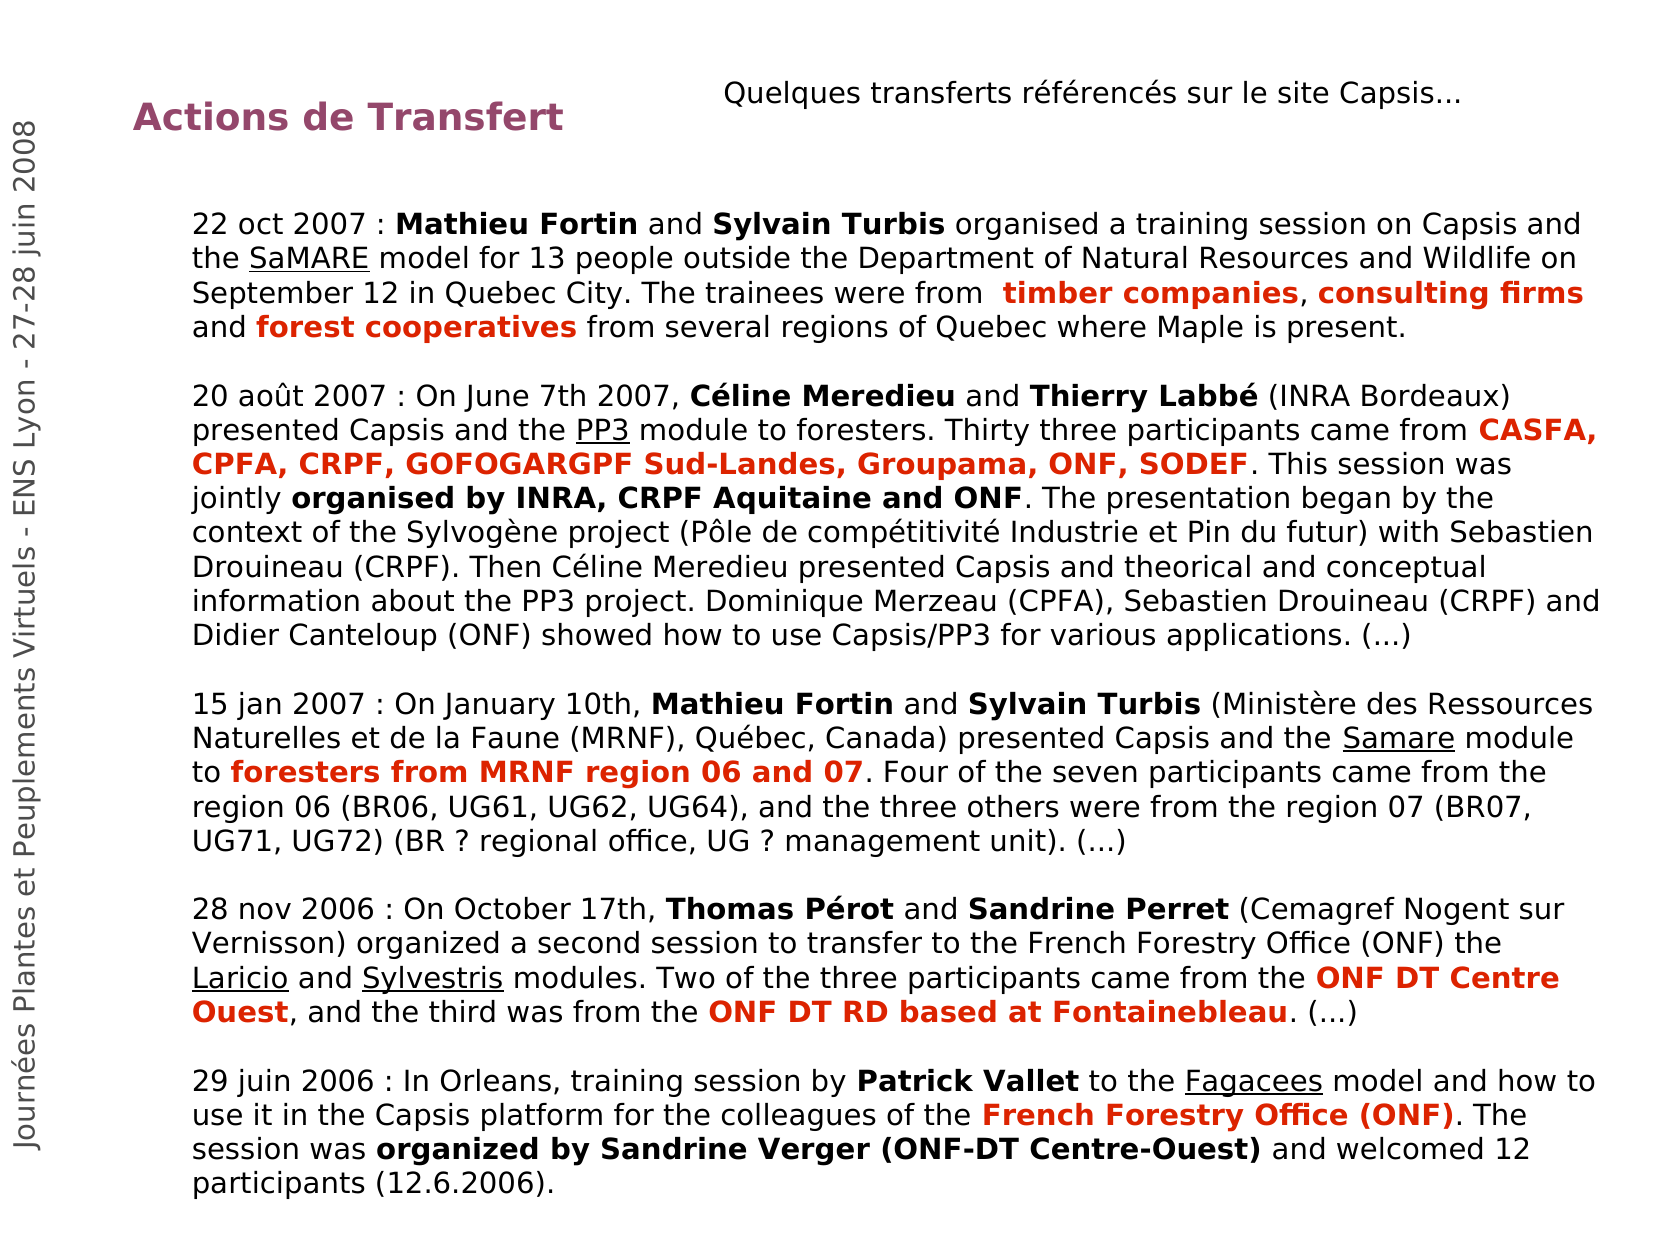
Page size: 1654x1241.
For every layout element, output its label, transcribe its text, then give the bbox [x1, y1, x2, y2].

text_box Quelques transferts référencés sur le site Capsis... [708, 69, 1565, 119]
text_box Actions de Transfert [118, 88, 1034, 147]
text_box Journées Plantes et Peuplements Virtuels - ENS Lyon - 27-28 juin 2008 [0, 0, 50, 1241]
text_box 22 oct 2007 : Mathieu Fortin and Sylvain Turbis organised a training session on Capsis and the SaMARE model for 13 people outside the Department of Natural Resources and Wildlife on September 12 in Quebec City. The trainees were from timber companies, consulting firms and forest cooperatives from several regions of Quebec where Maple is present. 20 août 2007 : On June 7th 2007, Céline Meredieu and Thierry Labbé (INRA Bordeaux) presented Capsis and the PP3 module to foresters. Thirty three participants came from CASFA, CPFA, CRPF, GOFOGARGPF Sud-Landes, Groupama, ONF, SODEF. This session was jointly organised by INRA, CRPF Aquitaine and ONF. The presentation began by the context of the Sylvogène project (Pôle de compétitivité Industrie et Pin du futur) with Sebastien Drouineau (CRPF). Then Céline Meredieu presented Capsis and theorical and conceptual information about the PP3 project. Dominique Merzeau (CPFA), Sebastien Drouineau (CRPF) and Didier Canteloup (ONF) showed how to use Capsis/PP3 for various applications. (...) 15 jan 2007 : On January 10th, Mathieu Fortin and Sylvain Turbis (Ministère des Ressources Naturelles et de la Faune (MRNF), Québec, Canada) presented Capsis and the Samare module to foresters from MRNF region 06 and 07. Four of the seven participants came from the region 06 (BR06, UG61, UG62, UG64), and the three others were from the region 07 (BR07, UG71, UG72) (BR ? regional office, UG ? management unit). (...) 28 nov 2006 : On October 17th, Thomas Pérot and Sandrine Perret (Cemagref Nogent sur Vernisson) organized a second session to transfer to the French Forestry Office (ONF) the Laricio and Sylvestris modules. Two of the three participants came from the ONF DT Centre Ouest, and the third was from the ONF DT RD based at Fontainebleau. (...) 29 juin 2006 : In Orleans, training session by Patrick Vallet to the Fagacees model and how to use it in the Capsis platform for the colleagues of the French Forestry Office (ONF). The session was organized by Sandrine Verger (ONF-DT Centre-Ouest) and welcomed 12 participants (12.6.2006). [177, 200, 1625, 1209]
